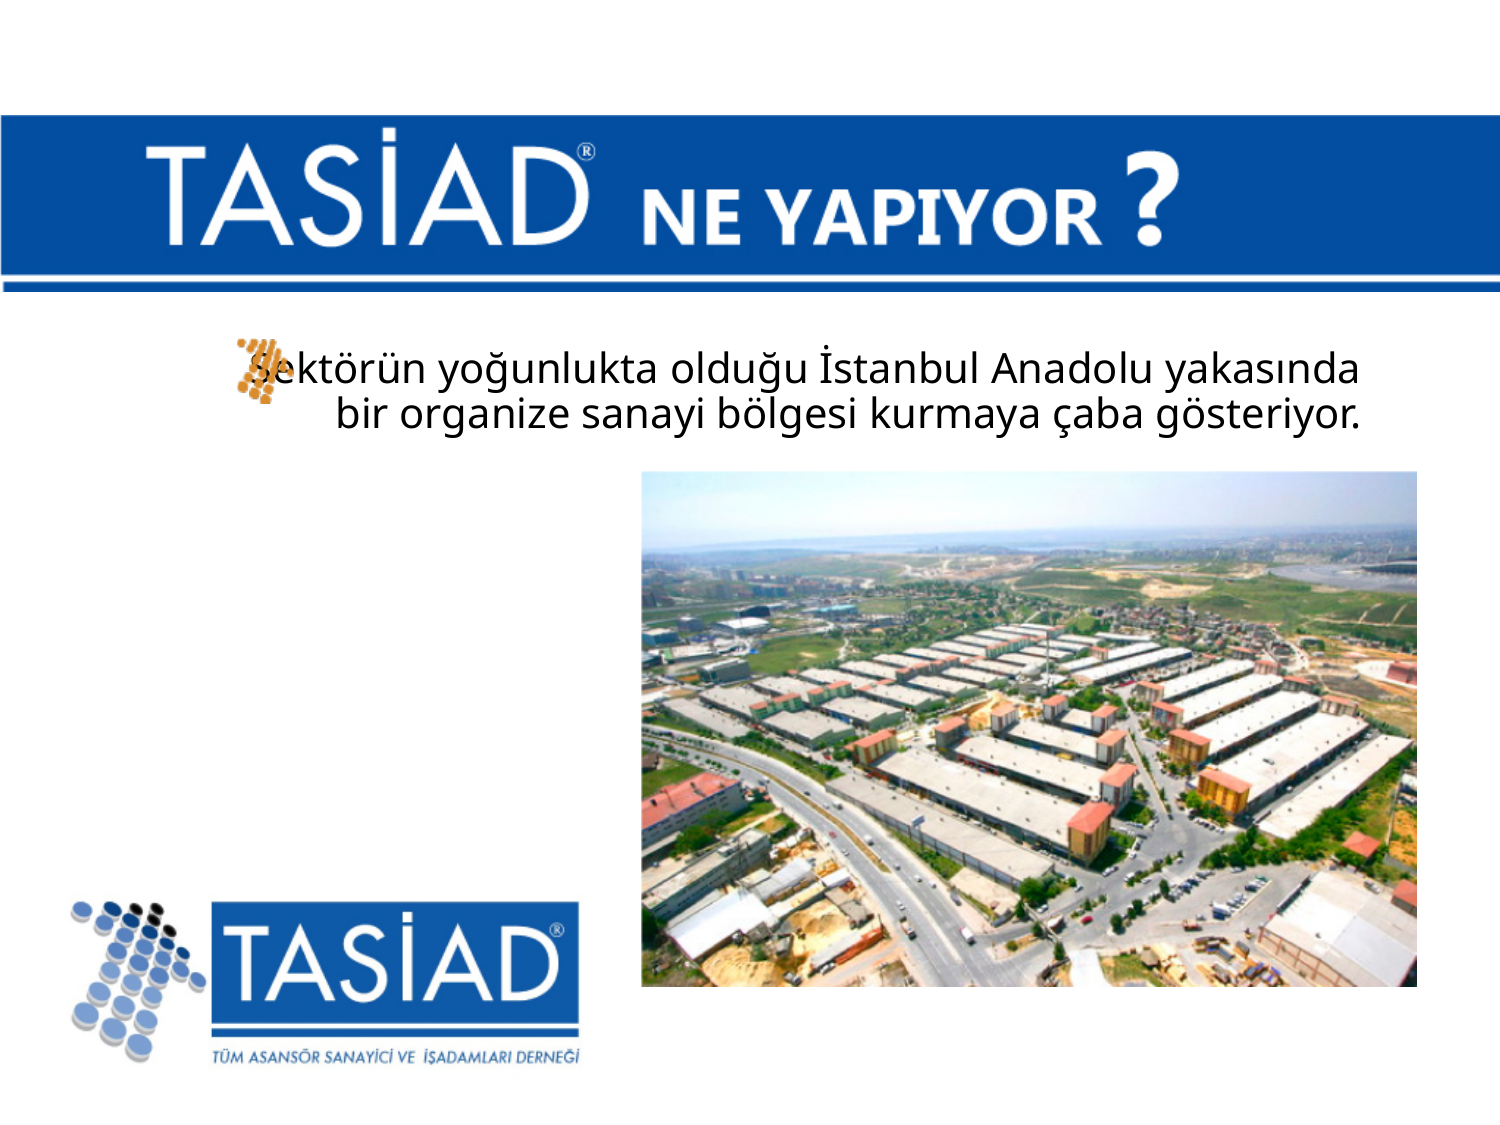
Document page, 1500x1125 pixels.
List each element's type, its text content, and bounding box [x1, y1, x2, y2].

picture [641, 471, 1417, 987]
picture [237, 338, 294, 404]
text_box Sektörün yoğunlukta olduğu İstanbul Anadolu yakasında bir organize sanayi bölgesi kurmaya çaba gösteriyor. [235, 340, 1418, 1014]
